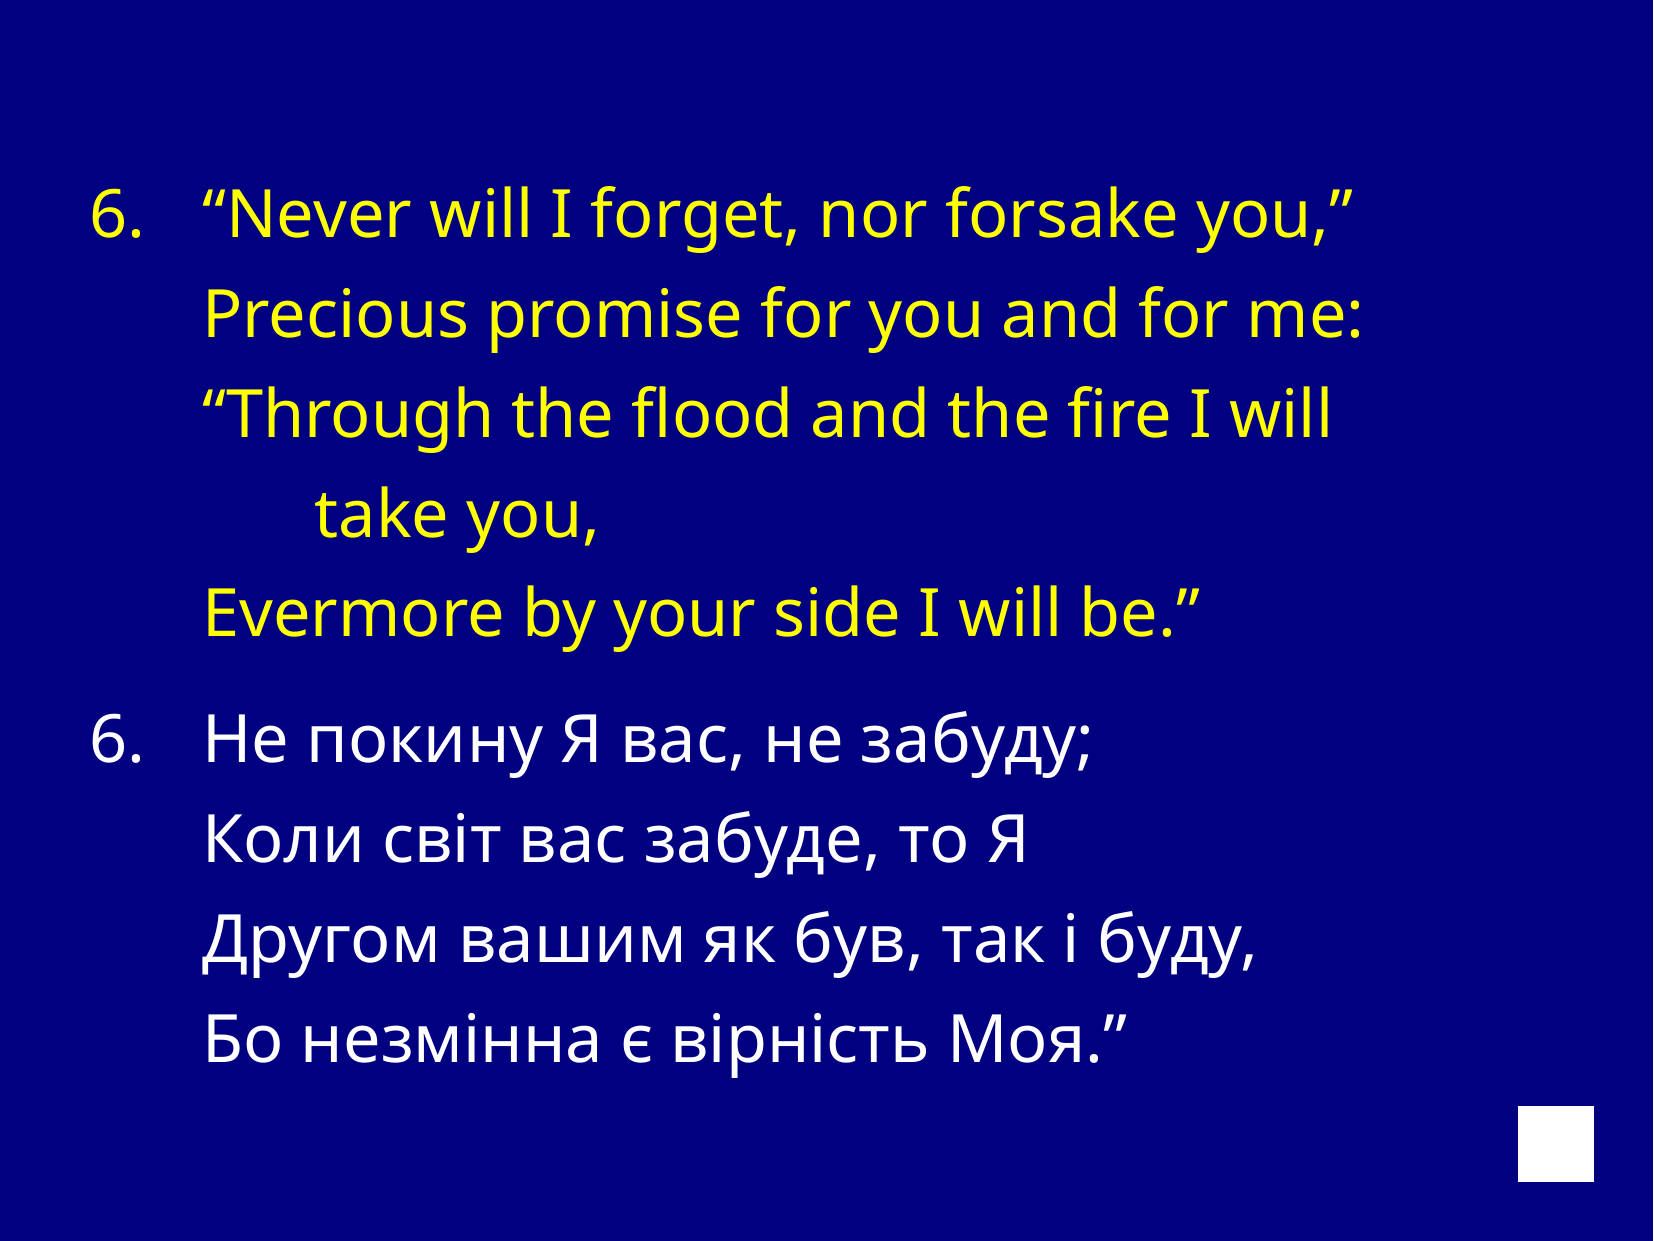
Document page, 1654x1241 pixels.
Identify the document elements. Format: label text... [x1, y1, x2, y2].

text_box 6. “Never will I forget, nor forsake you,” Precious promise for you and for me: “Through the flood and the fire I will take you, Evermore by your side I will be.” [75, 150, 1576, 638]
text_box [1518, 1106, 1594, 1182]
text_box 6. Не покину Я вас, не забуду; Коли світ вас забуде, то Я Другом вашим як був, так і буду, Бо незмінна є вірність Моя.” [75, 675, 1576, 1163]
